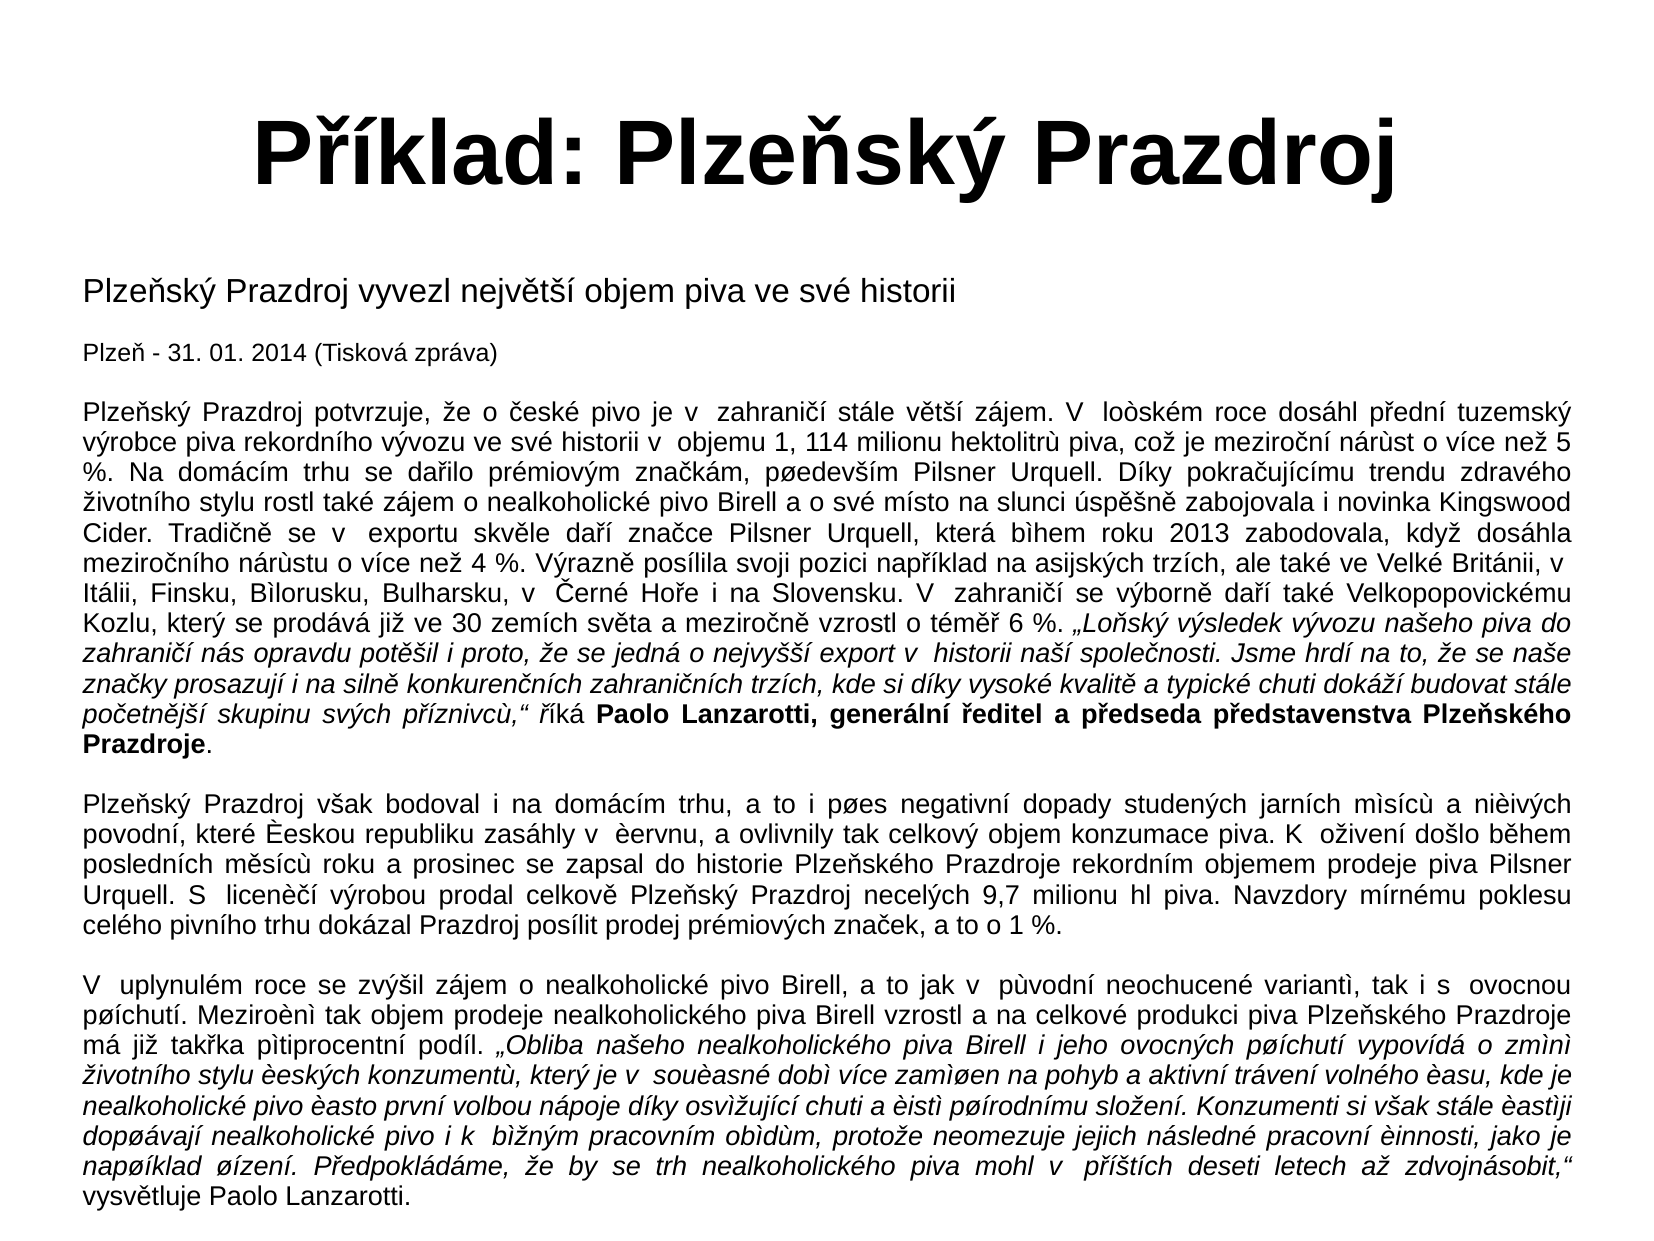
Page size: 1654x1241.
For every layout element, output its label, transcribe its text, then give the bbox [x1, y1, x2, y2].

title Příklad: Plzeňský Prazdroj [82, 49, 1571, 257]
list Plzeňský Prazdroj vyvezl největší objem piva ve své historii Plzeň - 31. 01. 2014 (Tisková zpráva) Plzeňský Prazdroj potvrzuje, že o české pivo je v zahraničí stále větší zájem. V loòském roce dosáhl přední tuzemský výrobce piva rekordního vývozu ve své historii v objemu 1, 114 milionu hektolitrù piva, což je meziroční nárùst o více než 5 %. Na domácím trhu se dařilo prémiovým značkám, pøedevším Pilsner Urquell. Díky pokračujícímu trendu zdravého životního stylu rostl také zájem o nealkoholické pivo Birell a o své místo na slunci úspěšně zabojovala i novinka Kingswood Cider. Tradičně se v exportu skvěle daří značce Pilsner Urquell, která bìhem roku 2013 zabodovala, když dosáhla meziročního nárùstu o více než 4 %. Výrazně posílila svoji pozici například na asijských trzích, ale také ve Velké Británii, v Itálii, Finsku, Bìlorusku, Bulharsku, v Černé Hoře i na Slovensku. V zahraničí se výborně daří také Velkopopovickému Kozlu, který se prodává již ve 30 zemích světa a meziročně vzrostl o téměř 6 %. „Loňský výsledek vývozu našeho piva do zahraničí nás opravdu potěšil i proto, že se jedná o nejvyšší export v historii naší společnosti. Jsme hrdí na to, že se naše značky prosazují i na silně konkurenčních zahraničních trzích, kde si díky vysoké kvalitě a typické chuti dokáží budovat stále početnější skupinu svých příznivcù,“ říká Paolo Lanzarotti, generální ředitel a předseda představenstva Plzeňského Prazdroje. Plzeňský Prazdroj však bodoval i na domácím trhu, a to i pøes negativní dopady studených jarních mìsícù a nièivých povodní, které Èeskou republiku zasáhly v èervnu, a ovlivnily tak celkový objem konzumace piva. K oživení došlo během posledních měsícù roku a prosinec se zapsal do historie Plzeňského Prazdroje rekordním objemem prodeje piva Pilsner Urquell. S licenèčí výrobou prodal celkově Plzeňský Prazdroj necelých 9,7 milionu hl piva. Navzdory mírnému poklesu celého pivního trhu dokázal Prazdroj posílit prodej prémiových značek, a to o 1 %. V uplynulém roce se zvýšil zájem o nealkoholické pivo Birell, a to jak v pùvodní neochucené variantì, tak i s ovocnou pøíchutí. Meziroènì tak objem prodeje nealkoholického piva Birell vzrostl a na celkové produkci piva Plzeňského Prazdroje má již takřka pìtiprocentní podíl. „Obliba našeho nealkoholického piva Birell i jeho ovocných pøíchutí vypovídá o zmìnì životního stylu èeských konzumentù, který je v souèasné dobì více zamìøen na pohyb a aktivní trávení volného èasu, kde je nealkoholické pivo èasto první volbou nápoje díky osvìžující chuti a èistì pøírodnímu složení. Konzumenti si však stále èastìji dopøávají nealkoholické pivo i k bìžným pracovním obìdùm, protože neomezuje jejich následné pracovní èinnosti, jako je napøíklad øízení. Předpokládáme, že by se trh nealkoholického piva mohl v příštích deseti letech až zdvojnásobit,“ vysvětluje Paolo Lanzarotti. [82, 272, 1571, 1241]
